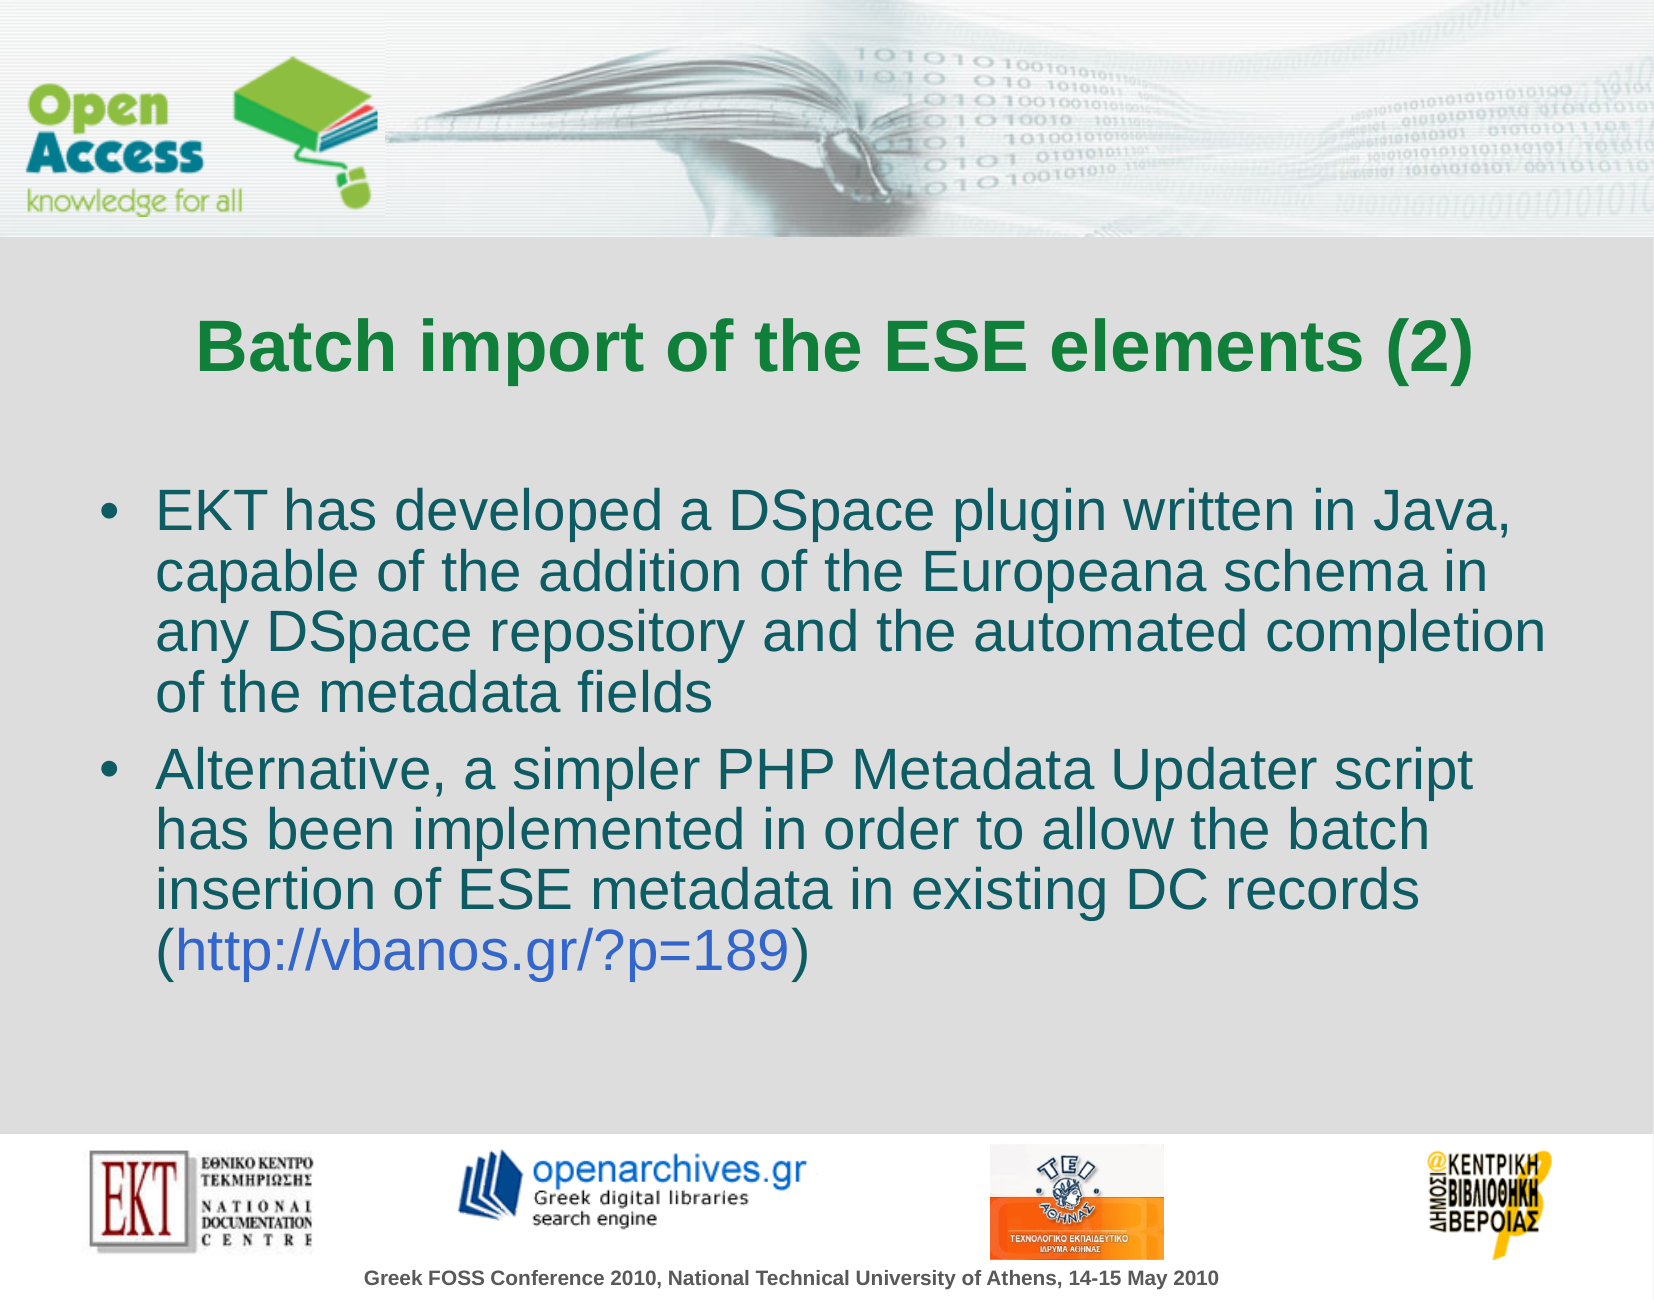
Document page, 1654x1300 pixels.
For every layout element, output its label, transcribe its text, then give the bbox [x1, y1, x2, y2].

picture [451, 1142, 851, 1231]
picture [990, 1142, 1164, 1260]
text_box Batch import of the ESE elements (2) [195, 309, 1516, 394]
picture [1424, 1136, 1648, 1260]
picture [82, 1138, 323, 1260]
picture [0, 0, 1654, 237]
text_box EKT has developed a DSpace plugin written in Java, capable of the addition of the Europeana schema in any DSpace repository and the automated completion of the metadata fields Alternative, a simpler PHP Metadata Updater script has been implemented in order to allow the batch insertion of ESE metadata in existing DC records (http://vbanos.gr/?p=189) [82, 473, 1572, 1048]
text_box [82, 27, 1572, 217]
